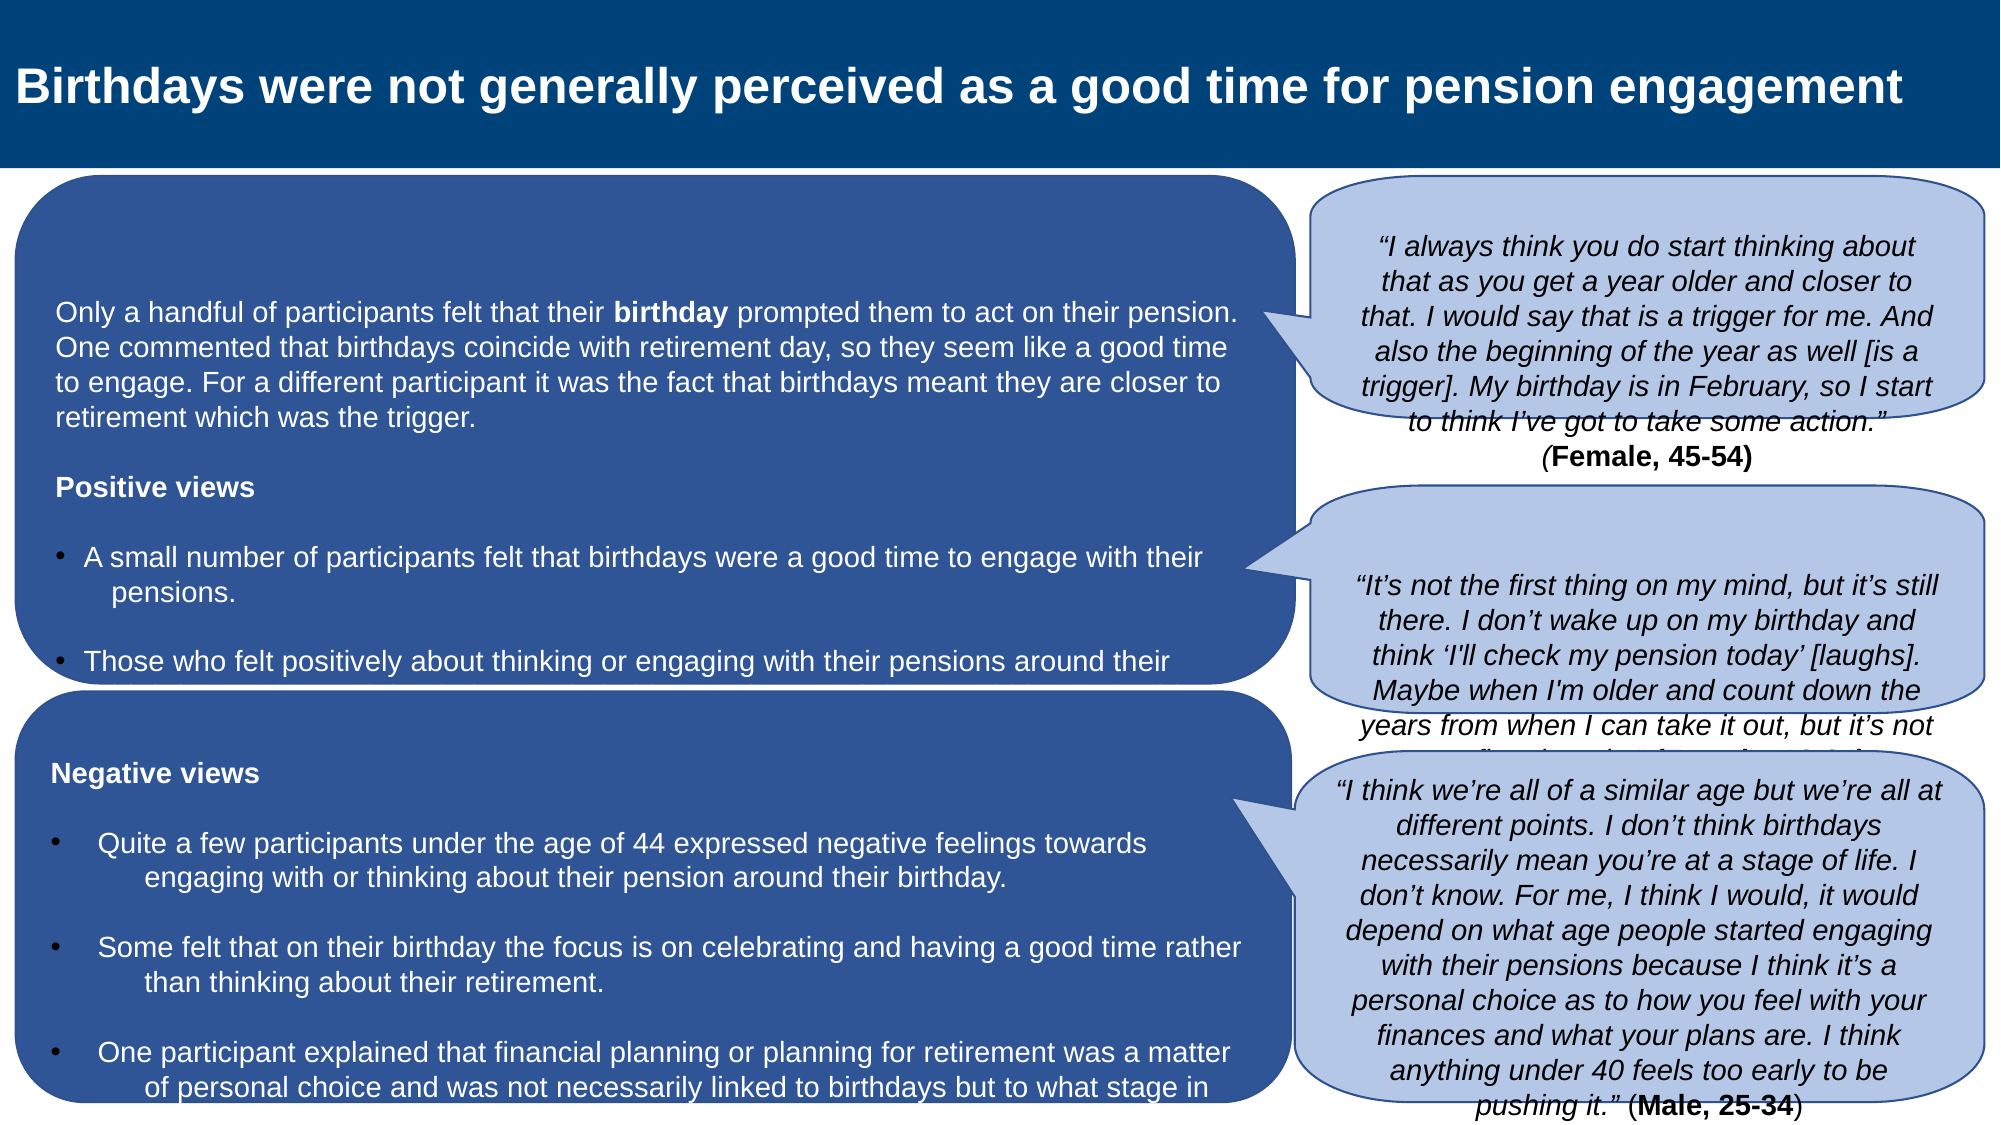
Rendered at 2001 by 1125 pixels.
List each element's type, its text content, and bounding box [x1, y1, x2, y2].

title Birthdays were not generally perceived as a good time for pension engagement [0, 0, 2000, 169]
text_box “I think we’re all of a similar age but we’re all at different points. I don’t think birthdays necessarily mean you’re at a stage of life. I don’t know. For me, I think I would, it would depend on what age people started engaging with their pensions because I think it’s a personal choice as to how you feel with your finances and what your plans are. I think anything under 40 feels too early to be pushing it.” (Male, 25-34) [1230, 751, 1985, 1103]
text_box Only a handful of participants felt that their birthday prompted them to act on their pension. One commented that birthdays coincide with retirement day, so they seem like a good time to engage. For a different participant it was the fact that birthdays meant they are closer to retirement which was the trigger. Positive views A small number of participants felt that birthdays were a good time to engage with their pensions. Those who felt positively about thinking or engaging with their pensions around their birthdays suggested that being reminded before the actual date would be preferable. [15, 175, 1295, 684]
text_box “I always think you do start thinking about that as you get a year older and closer to that. I would say that is a trigger for me. And also the beginning of the year as well [is a trigger]. My birthday is in February, so I start to think I’ve got to take some action.” (Female, 45-54) [1260, 175, 1985, 419]
text_box Negative views Quite a few participants under the age of 44 expressed negative feelings towards engaging with or thinking about their pension around their birthday. Some felt that on their birthday the focus is on celebrating and having a good time rather than thinking about their retirement. One participant explained that financial planning or planning for retirement was a matter of personal choice and was not necessarily linked to birthdays but to what stage in life you are at. [15, 691, 1292, 1103]
text_box “It’s not the first thing on my mind, but it’s still there. I don’t wake up on my birthday and think ‘I'll check my pension today’ [laughs]. Maybe when I'm older and count down the years from when I can take it out, but it’s not my first thought.” (Female, 18-24) [1241, 485, 1985, 714]
